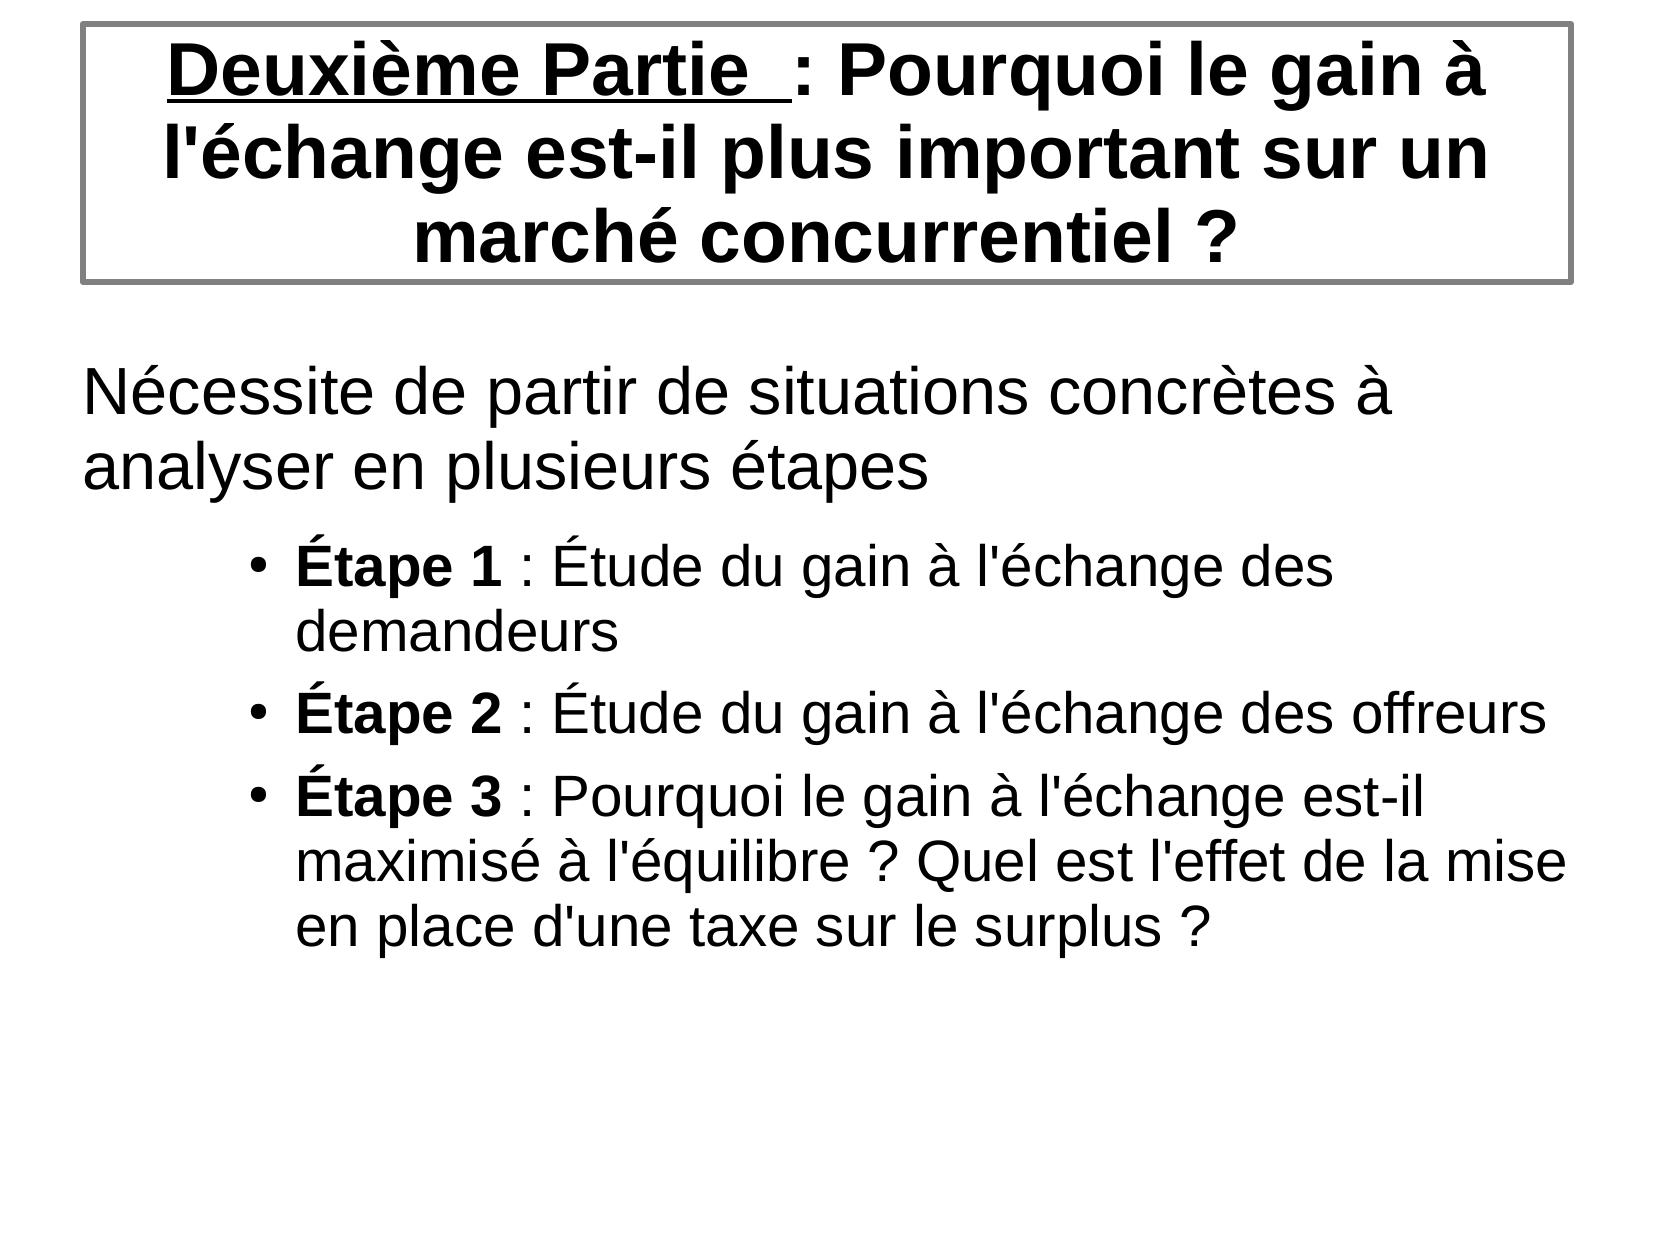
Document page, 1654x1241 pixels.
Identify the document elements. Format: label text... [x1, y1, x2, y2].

list Nécessite de partir de situations concrètes à analyser en plusieurs étapes Étape 1 : Étude du gain à l'échange des demandeurs Étape 2 : Étude du gain à l'échange des offreurs Étape 3 : Pourquoi le gain à l'échange est-il maximisé à l'équilibre ? Quel est l'effet de la mise en place d'une taxe sur le surplus ? [82, 354, 1571, 1173]
title Deuxième Partie : Pourquoi le gain à l'échange est-il plus important sur un marché concurrentiel ? [82, 23, 1571, 282]
